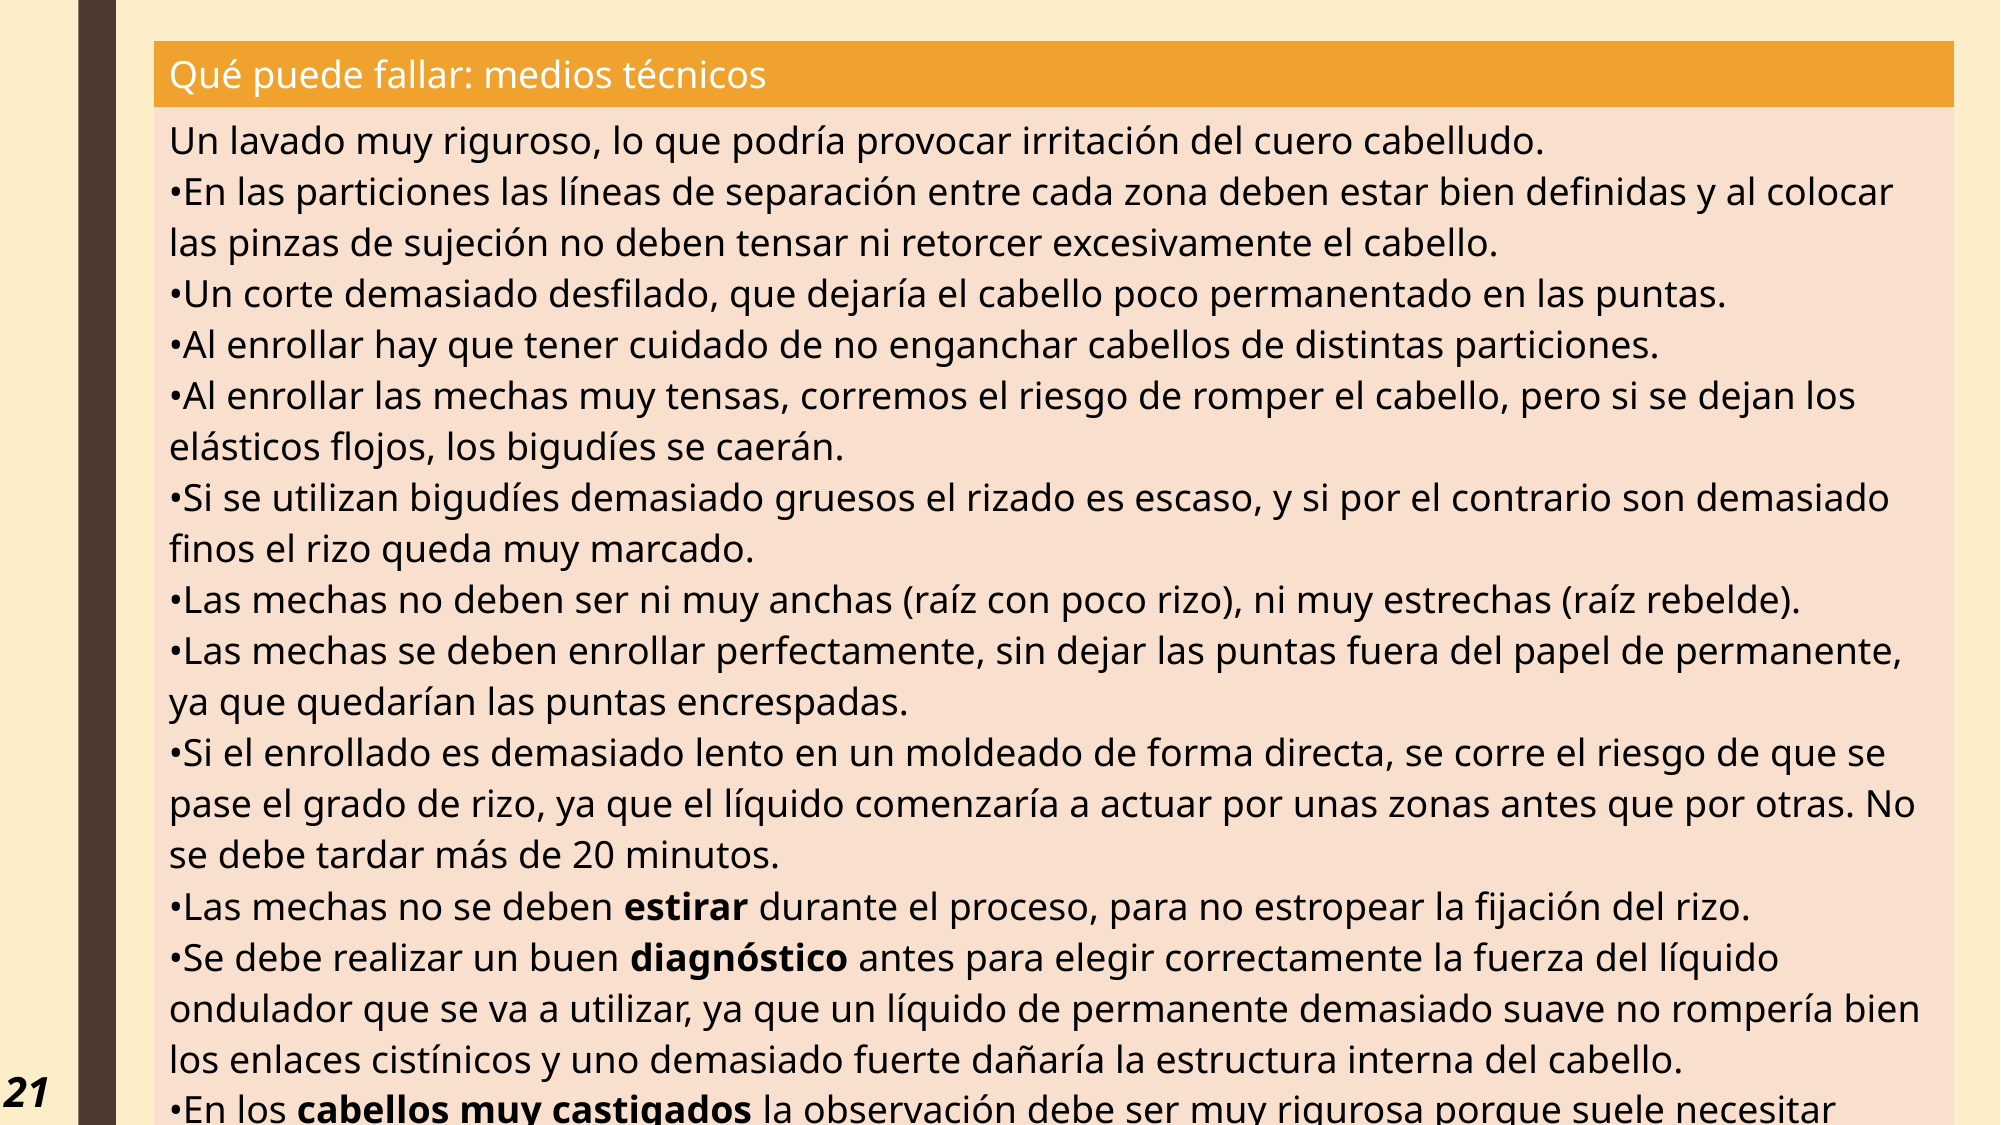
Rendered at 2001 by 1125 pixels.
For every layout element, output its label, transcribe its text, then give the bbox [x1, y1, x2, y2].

table_header Qué puede fallar: medios técnicos [154, 41, 1954, 107]
table_cell Un lavado muy riguroso, lo que podría provocar irritación del cuero cabelludo. •En las particiones las líneas de separación entre cada zona deben estar bien definidas y al colocar las pinzas de sujeción no deben tensar ni retorcer excesivamente el cabello. •Un corte demasiado desfilado, que dejaría el cabello poco permanentado en las puntas. •Al enrollar hay que tener cuidado de no enganchar cabellos de distintas particiones. •Al enrollar las mechas muy tensas, corremos el riesgo de romper el cabello, pero si se dejan los elásticos flojos, los bigudíes se caerán. •Si se utilizan bigudíes demasiado gruesos el rizado es escaso, y si por el contrario son demasiado finos el rizo queda muy marcado. •Las mechas no deben ser ni muy anchas (raíz con poco rizo), ni muy estrechas (raíz rebelde). •Las mechas se deben enrollar perfectamente, sin dejar las puntas fuera del papel de permanente, ya que quedarían las puntas encrespadas. •Si el enrollado es demasiado lento en un moldeado de forma directa, se corre el riesgo de que se pase el grado de rizo, ya que el líquido comenzaría a actuar por unas zonas antes que por otras. No se debe tardar más de 20 minutos. •Las mechas no se deben estirar durante el proceso, para no estropear la fijación del rizo. •Se debe realizar un buen diagnóstico antes para elegir correctamente la fuerza del líquido ondulador que se va a utilizar, ya que un líquido de permanente demasiado suave no rompería bien los enlaces cistínicos y uno demasiado fuerte dañaría la estructura interna del cabello. •En los cabellos muy castigados la observación debe ser muy rigurosa porque suele necesitar menos tiempo y la velocidad de subida del rizo es muy rápida. [154, 107, 1954, 1125]
slide_number 21 [0, 1058, 79, 1125]
